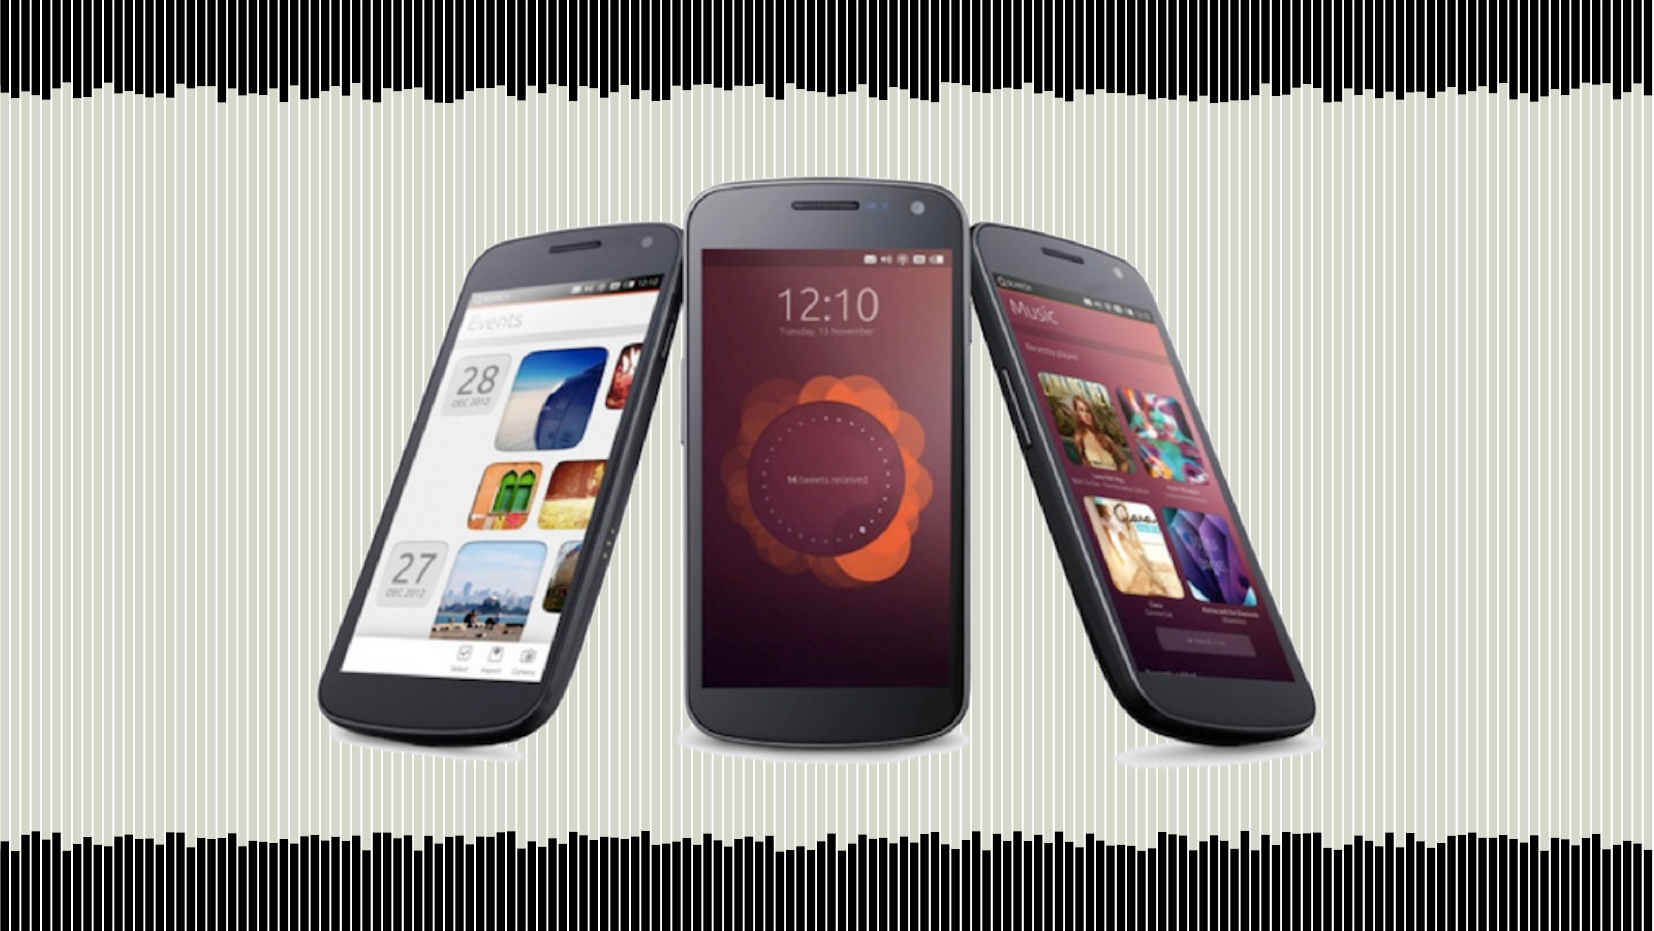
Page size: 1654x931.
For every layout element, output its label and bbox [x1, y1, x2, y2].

picture [300, 139, 1353, 792]
